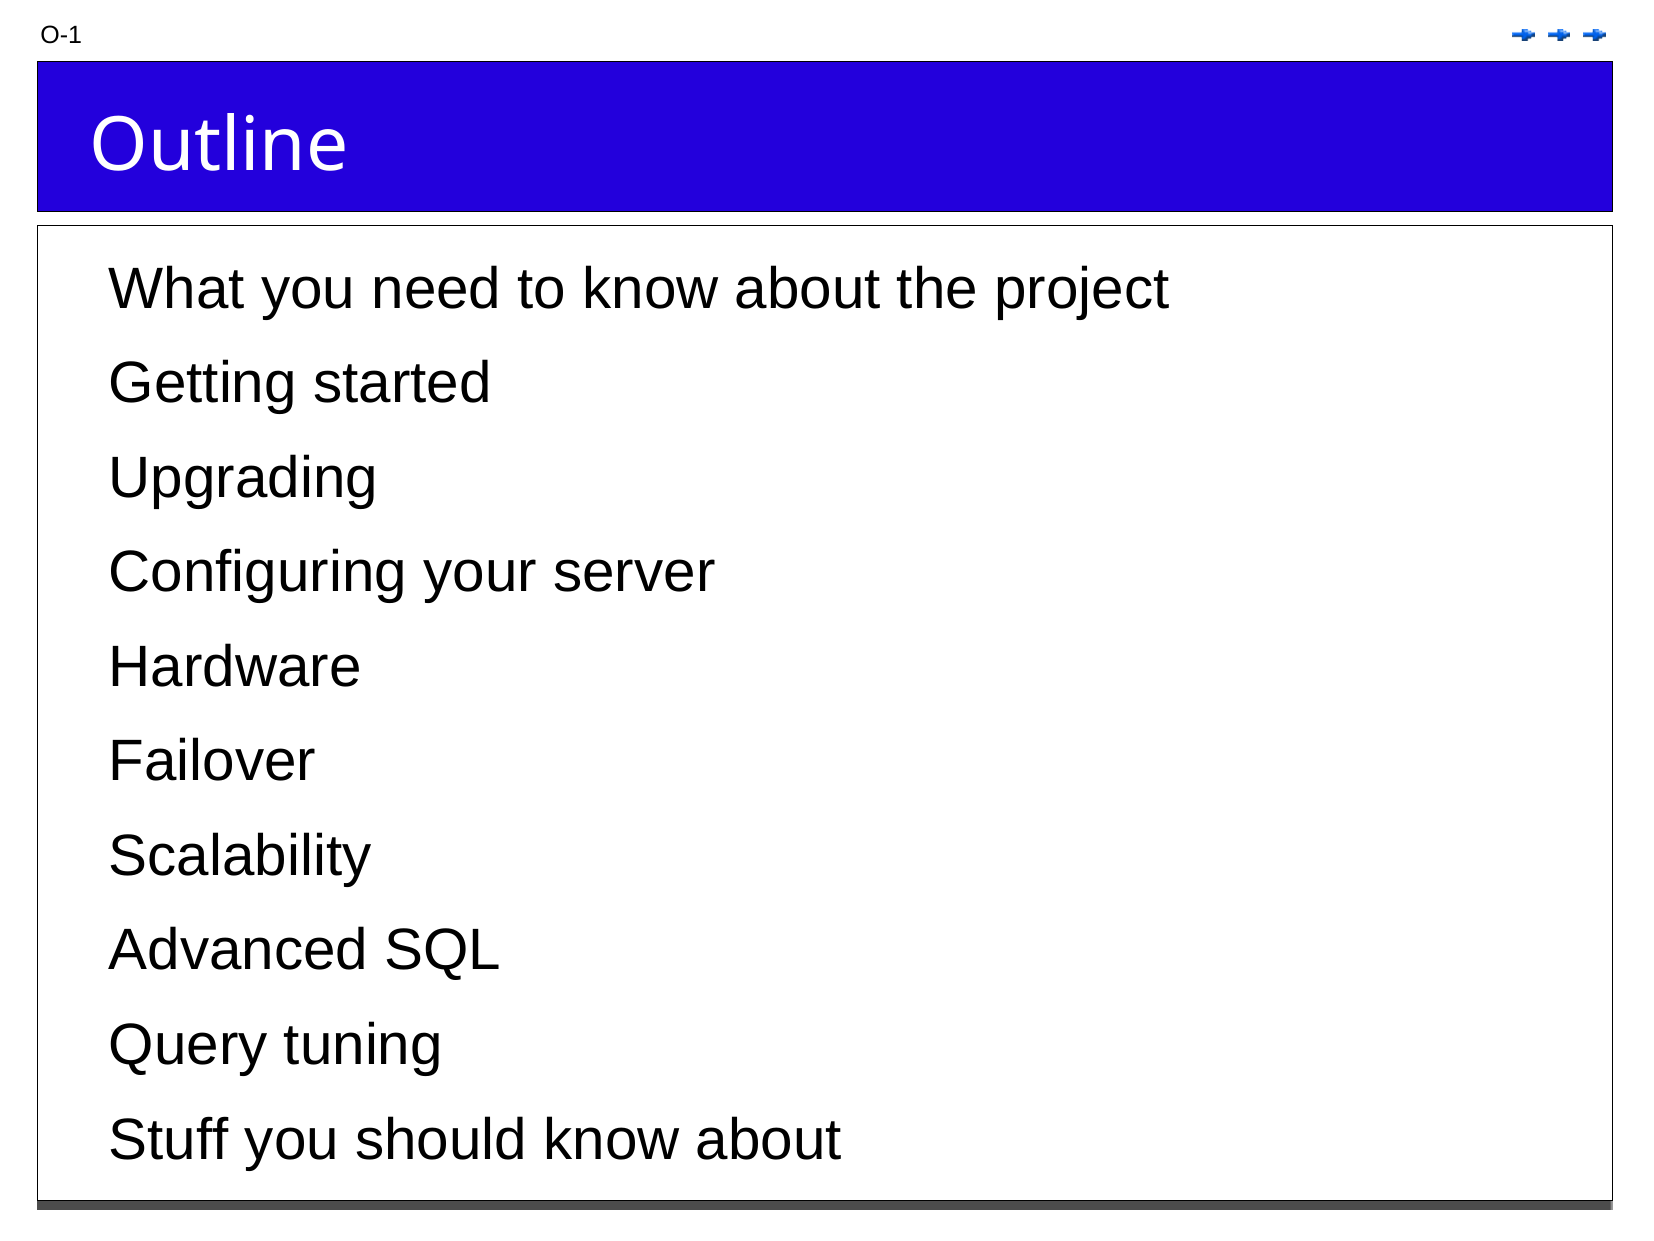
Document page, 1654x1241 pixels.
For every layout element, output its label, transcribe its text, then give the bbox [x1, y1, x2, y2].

text_box Outline [74, 82, 349, 188]
text_box [37, 61, 1613, 212]
picture [1512, 29, 1535, 41]
text_box What you need to know about the project Getting started Upgrading Configuring your server Hardware Failover Scalability Advanced SQL Query tuning Stuff you should know about [78, 248, 1211, 1179]
picture [1548, 29, 1570, 41]
text_box O-1 [25, 13, 113, 70]
picture [1583, 29, 1606, 41]
text_box [37, 225, 1613, 1201]
